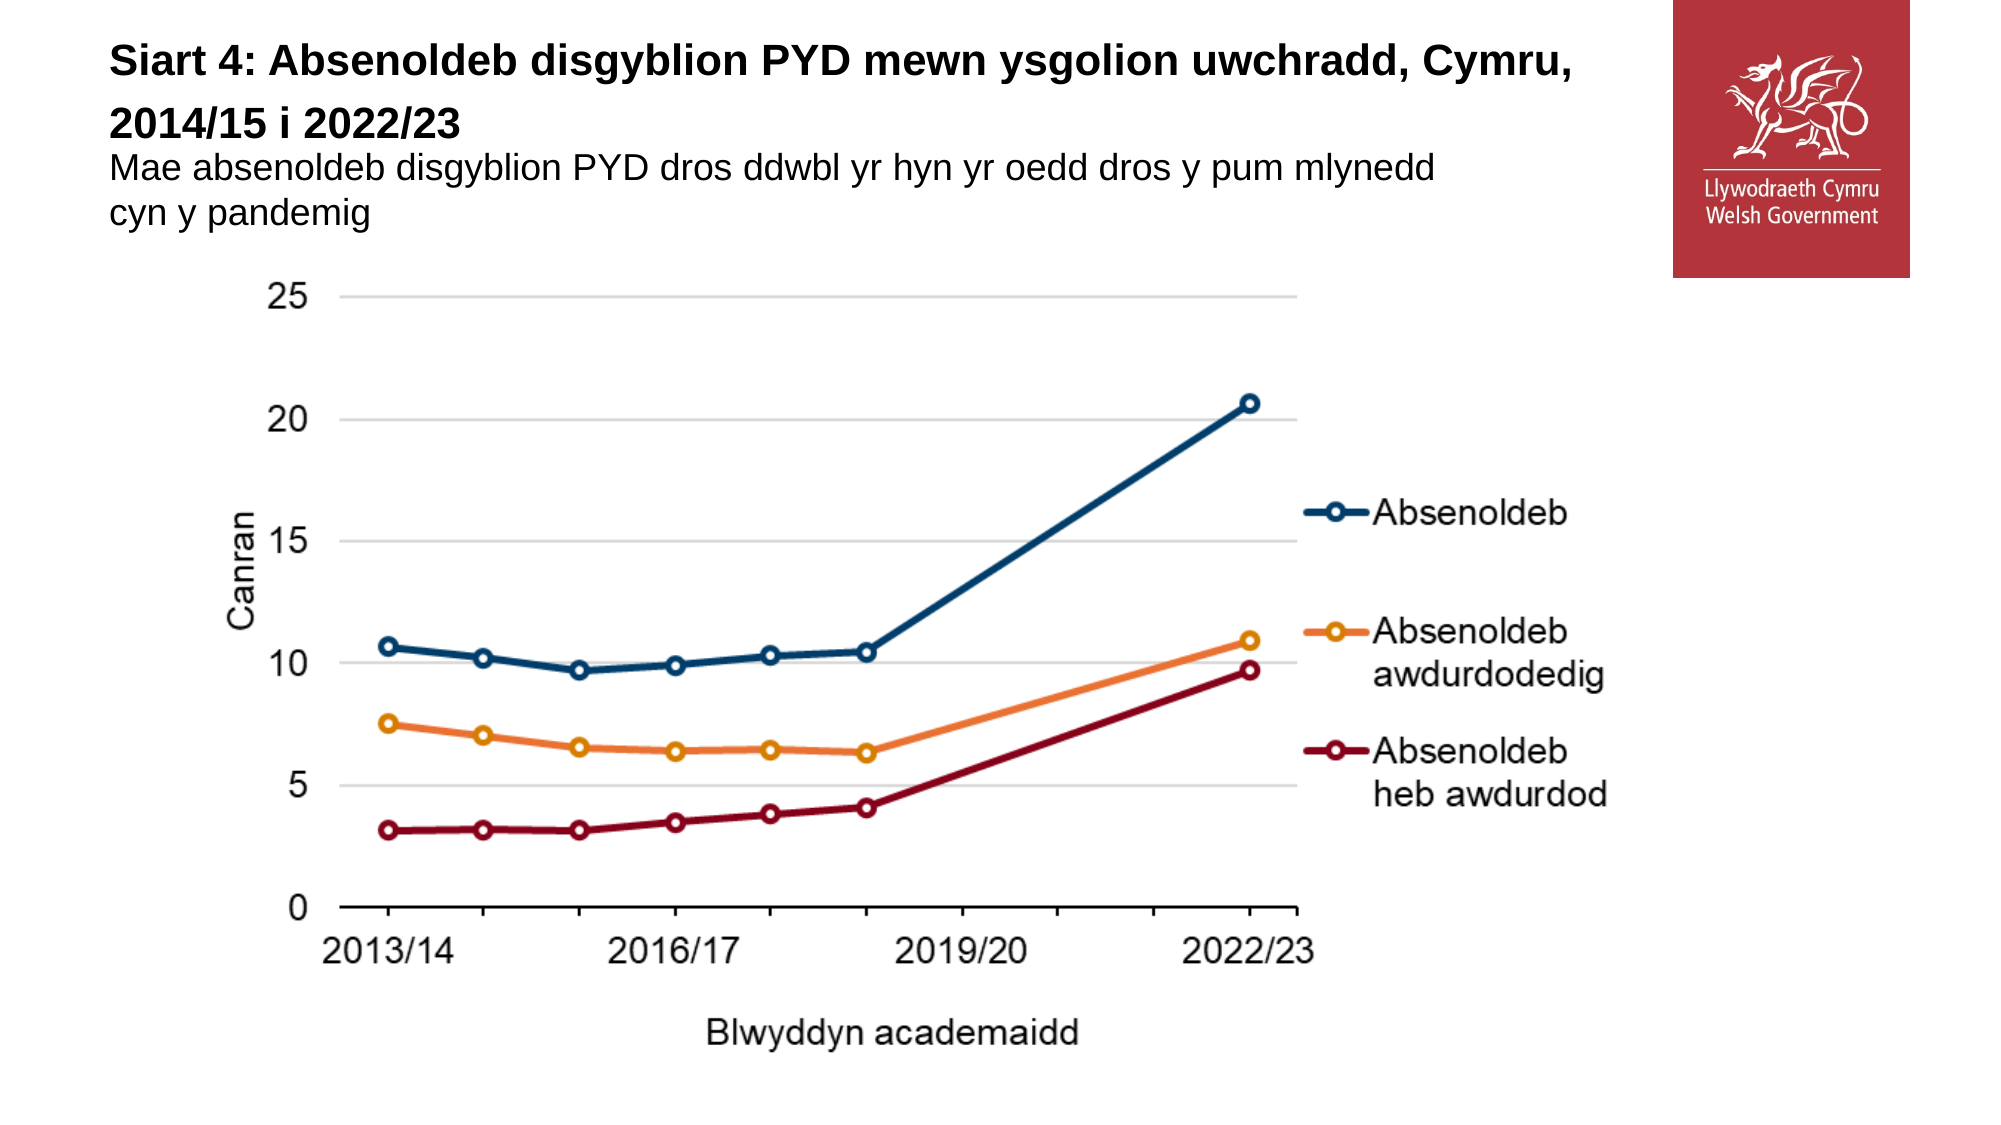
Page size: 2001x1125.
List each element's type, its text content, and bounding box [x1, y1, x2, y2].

picture [168, 260, 1629, 1125]
title Siart 4: Absenoldeb disgyblion PYD mewn ysgolion uwchradd, Cymru, 2014/15 i 2022/23 [94, 0, 1606, 155]
text_box Mae absenoldeb disgyblion PYD dros ddwbl yr hyn yr oedd dros y pum mlynedd cyn y pandemig [94, 135, 1906, 242]
